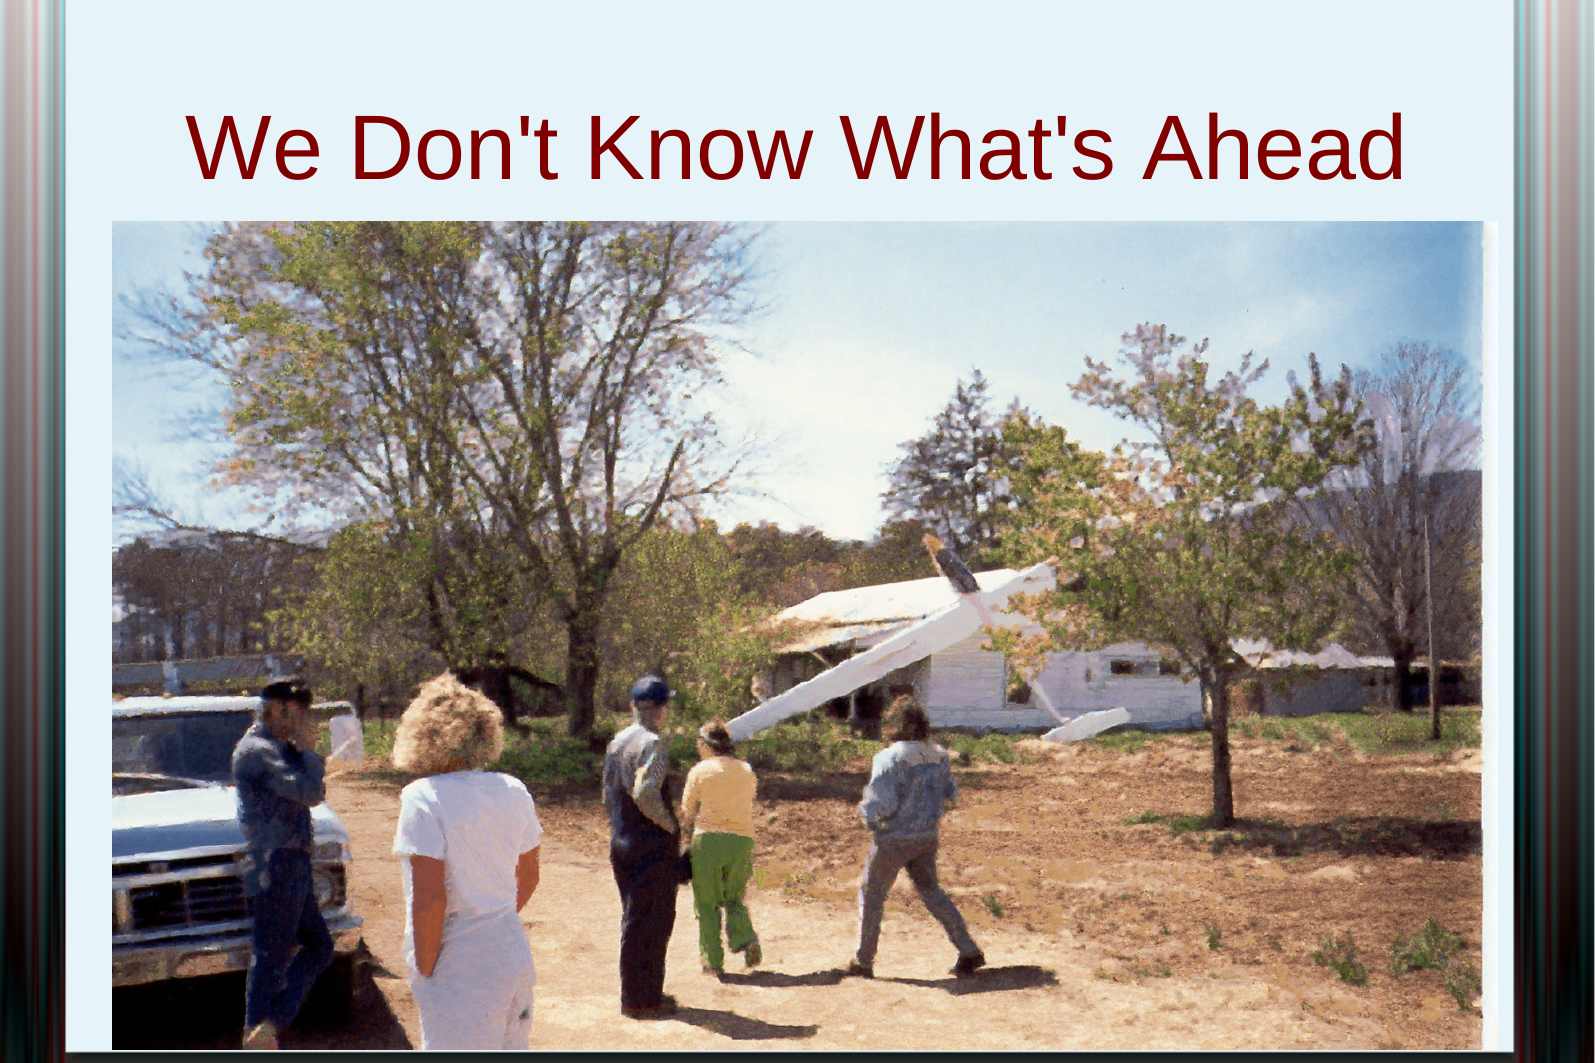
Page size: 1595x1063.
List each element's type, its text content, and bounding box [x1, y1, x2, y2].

title We Don't Know What's Ahead [113, 83, 1481, 213]
picture [0, 0, 1595, 1063]
